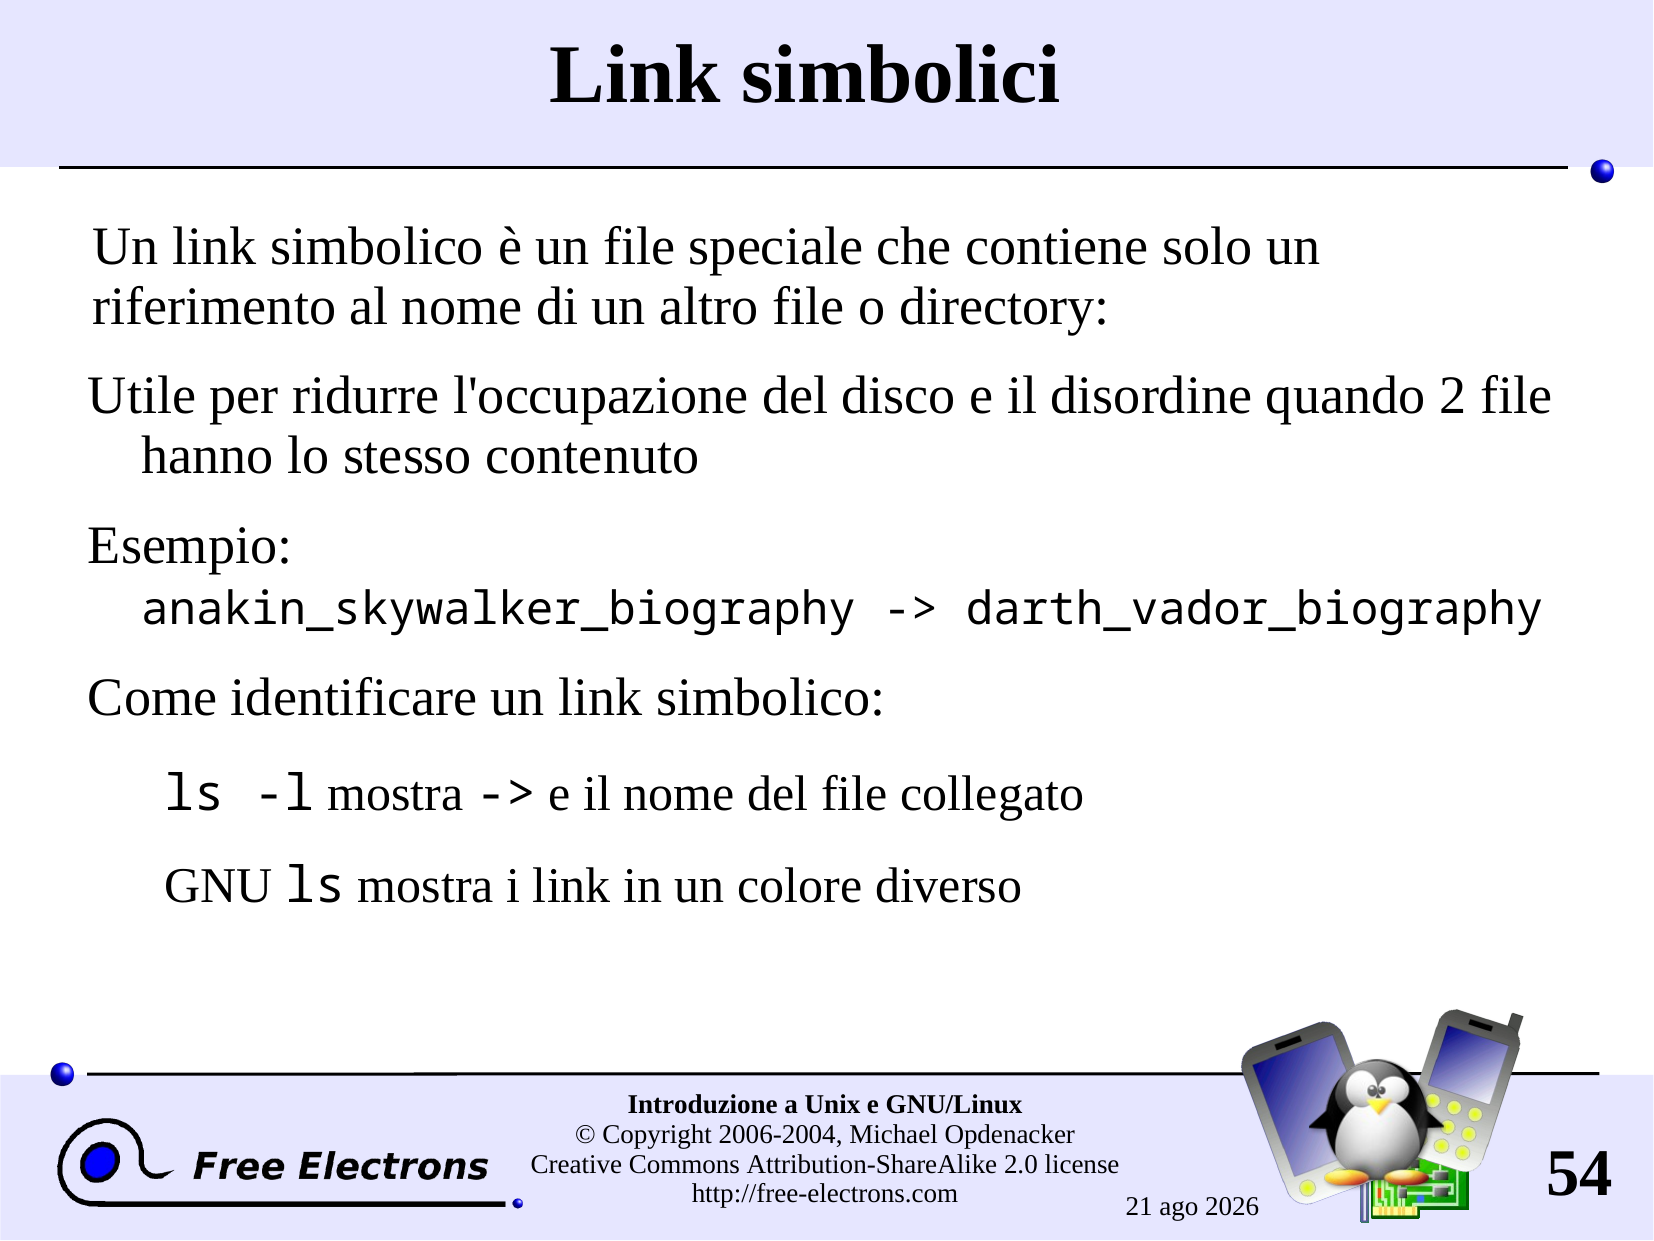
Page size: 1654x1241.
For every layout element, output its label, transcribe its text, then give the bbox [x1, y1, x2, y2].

picture [1271, 1173, 1486, 1241]
picture [50, 1107, 527, 1216]
list Un link simbolico è un file speciale che contiene solo un riferimento al nome di un altro file o directory: Utile per ridurre l'occupazione del disco e il disordine quando 2 file hanno lo stesso contenuto Esempio: anakin_skywalker_biography -> darth_vador_biography Come identificare un link simbolico: ls -l mostra -> e il nome del file collegato GNU ls mostra i link in un colore diverso [70, 216, 1573, 1173]
title Link simbolici [60, 20, 1551, 130]
